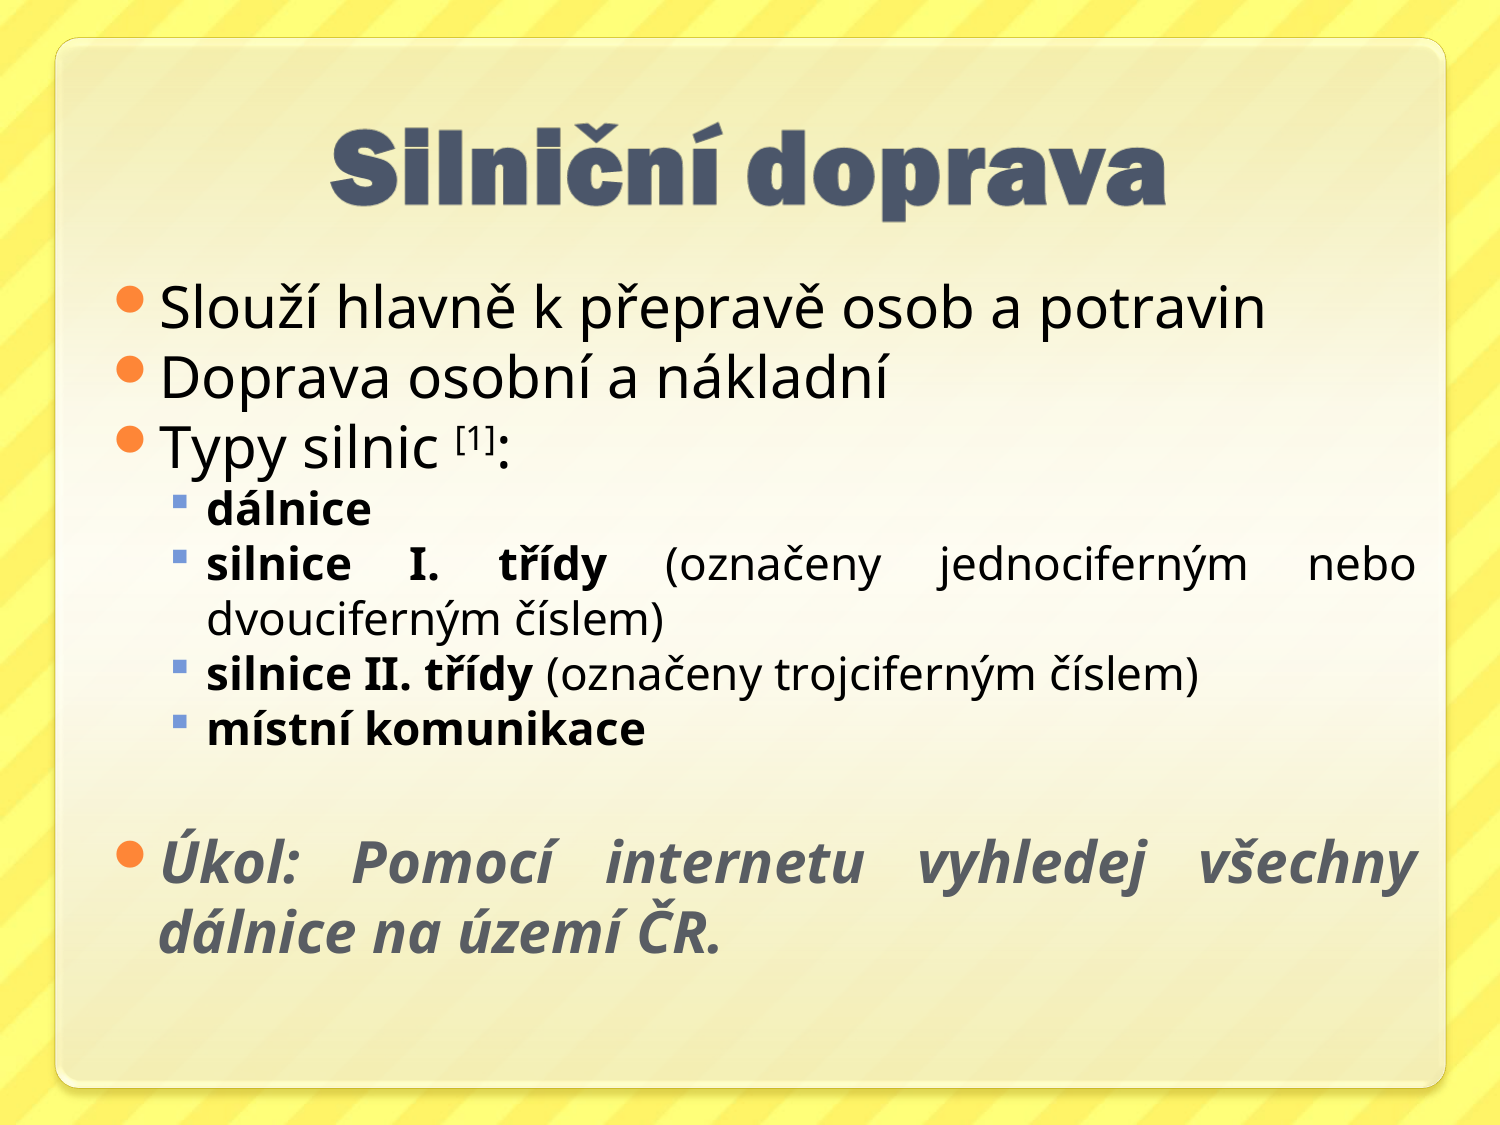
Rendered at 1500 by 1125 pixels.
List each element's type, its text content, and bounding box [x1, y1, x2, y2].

list Slouží hlavně k přepravě osob a potravin Doprava osobní a nákladní Typy silnic [1]: dálnice silnice I. třídy (označeny jednociferným nebo dvouciferným číslem) silnice II. třídy (označeny trojciferným číslem) místní komunikace Úkol: Pomocí internetu vyhledej všechny dálnice na území ČR. [75, 262, 1426, 1043]
picture [0, 0, 1500, 1125]
text_box [75, 49, 1426, 262]
